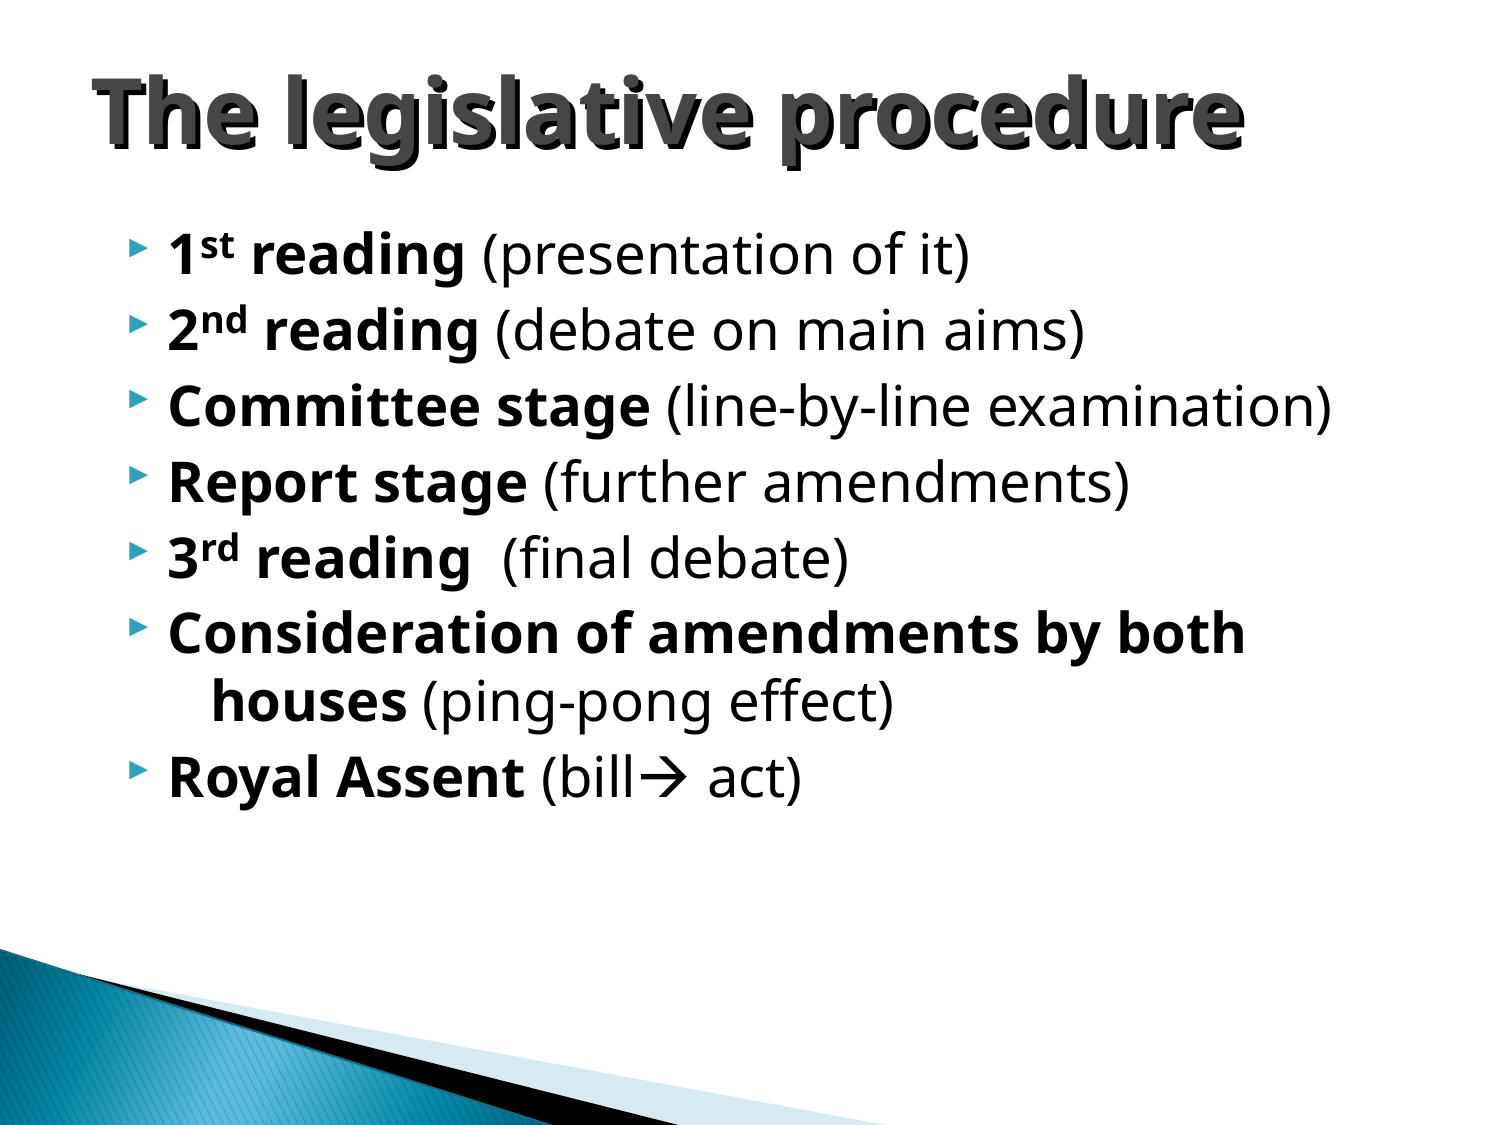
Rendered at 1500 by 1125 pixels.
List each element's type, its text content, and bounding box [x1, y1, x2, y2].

list 1st reading (presentation of it) 2nd reading (debate on main aims) Committee stage (line-by-line examination) Report stage (further amendments) 3rd reading (final debate) Consideration of amendments by both houses (ping-pong effect) Royal Assent (bill act) [75, 233, 1426, 1005]
title The legislative procedure [75, 45, 1426, 233]
